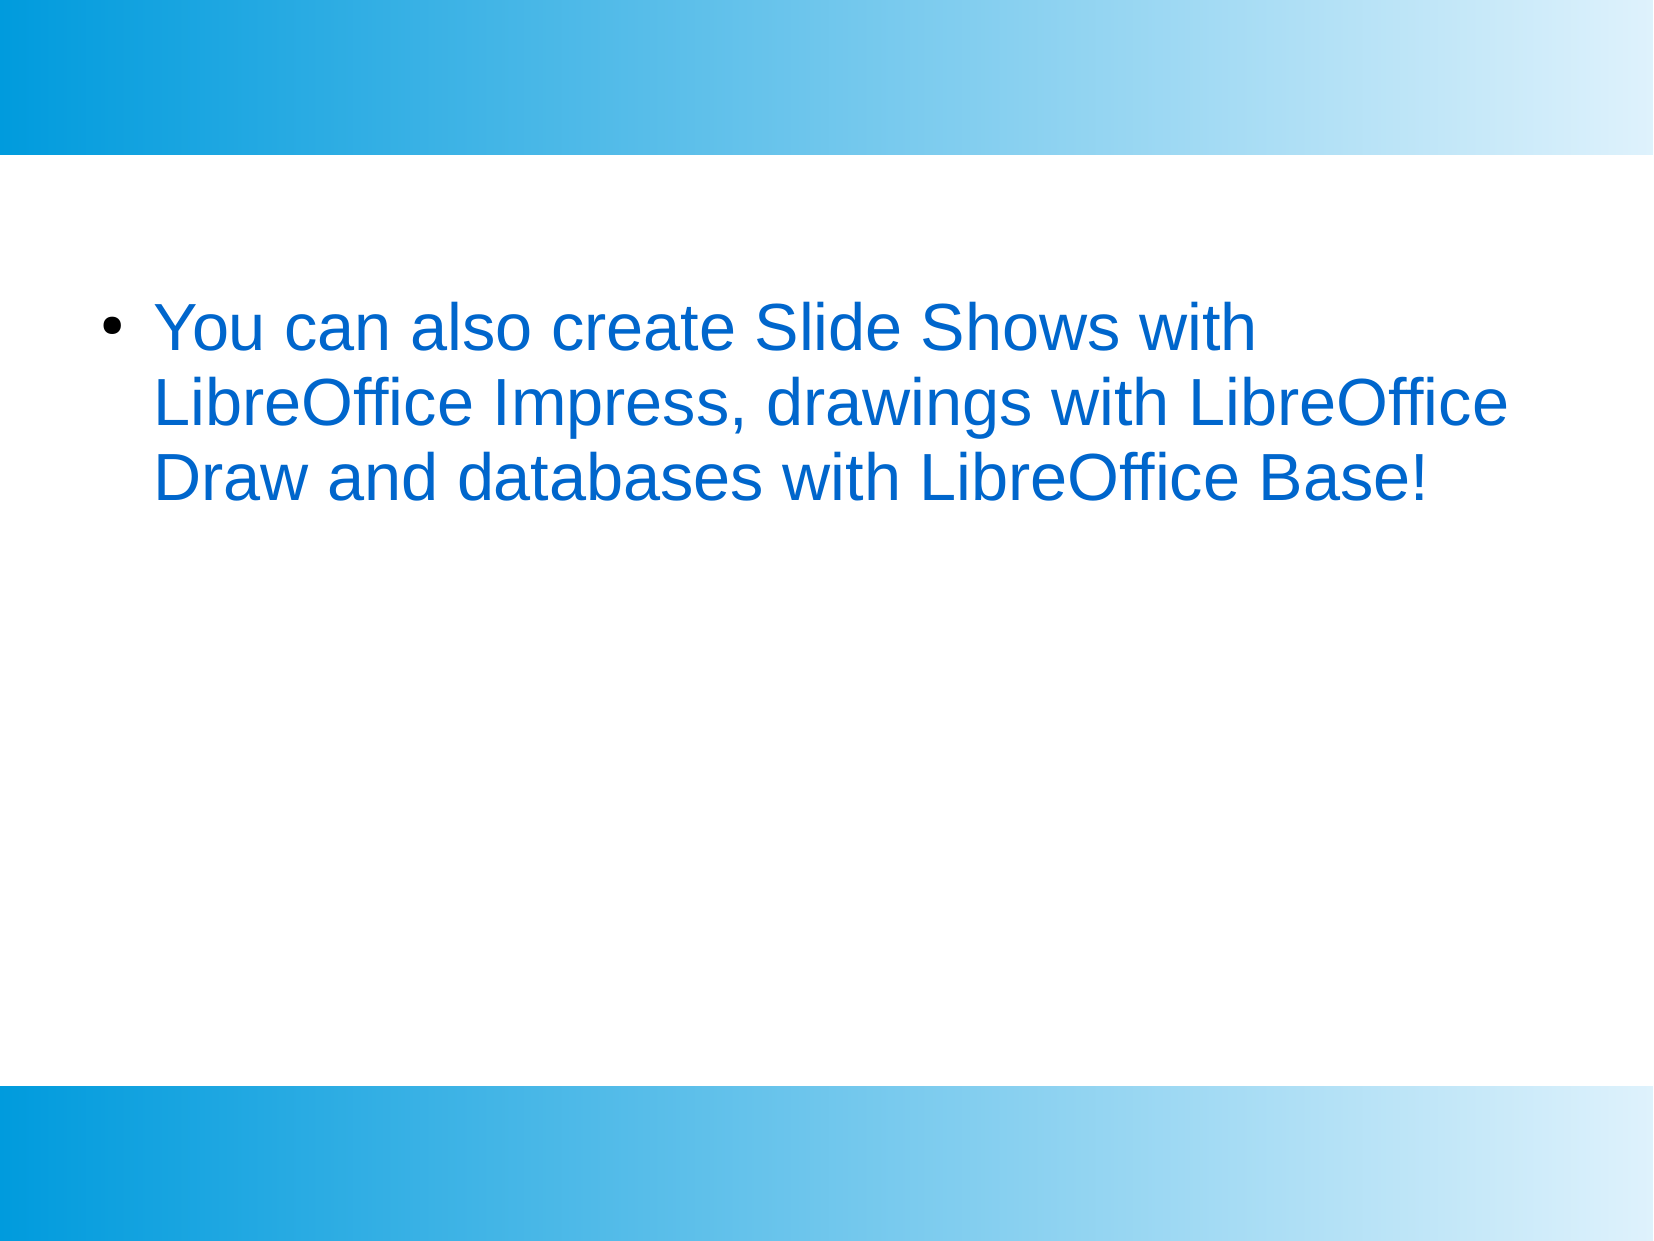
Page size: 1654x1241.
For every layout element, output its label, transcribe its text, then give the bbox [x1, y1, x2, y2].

list You can also create Slide Shows with LibreOffice Impress, drawings with LibreOffice Draw and databases with LibreOffice Base! [82, 290, 1571, 1010]
